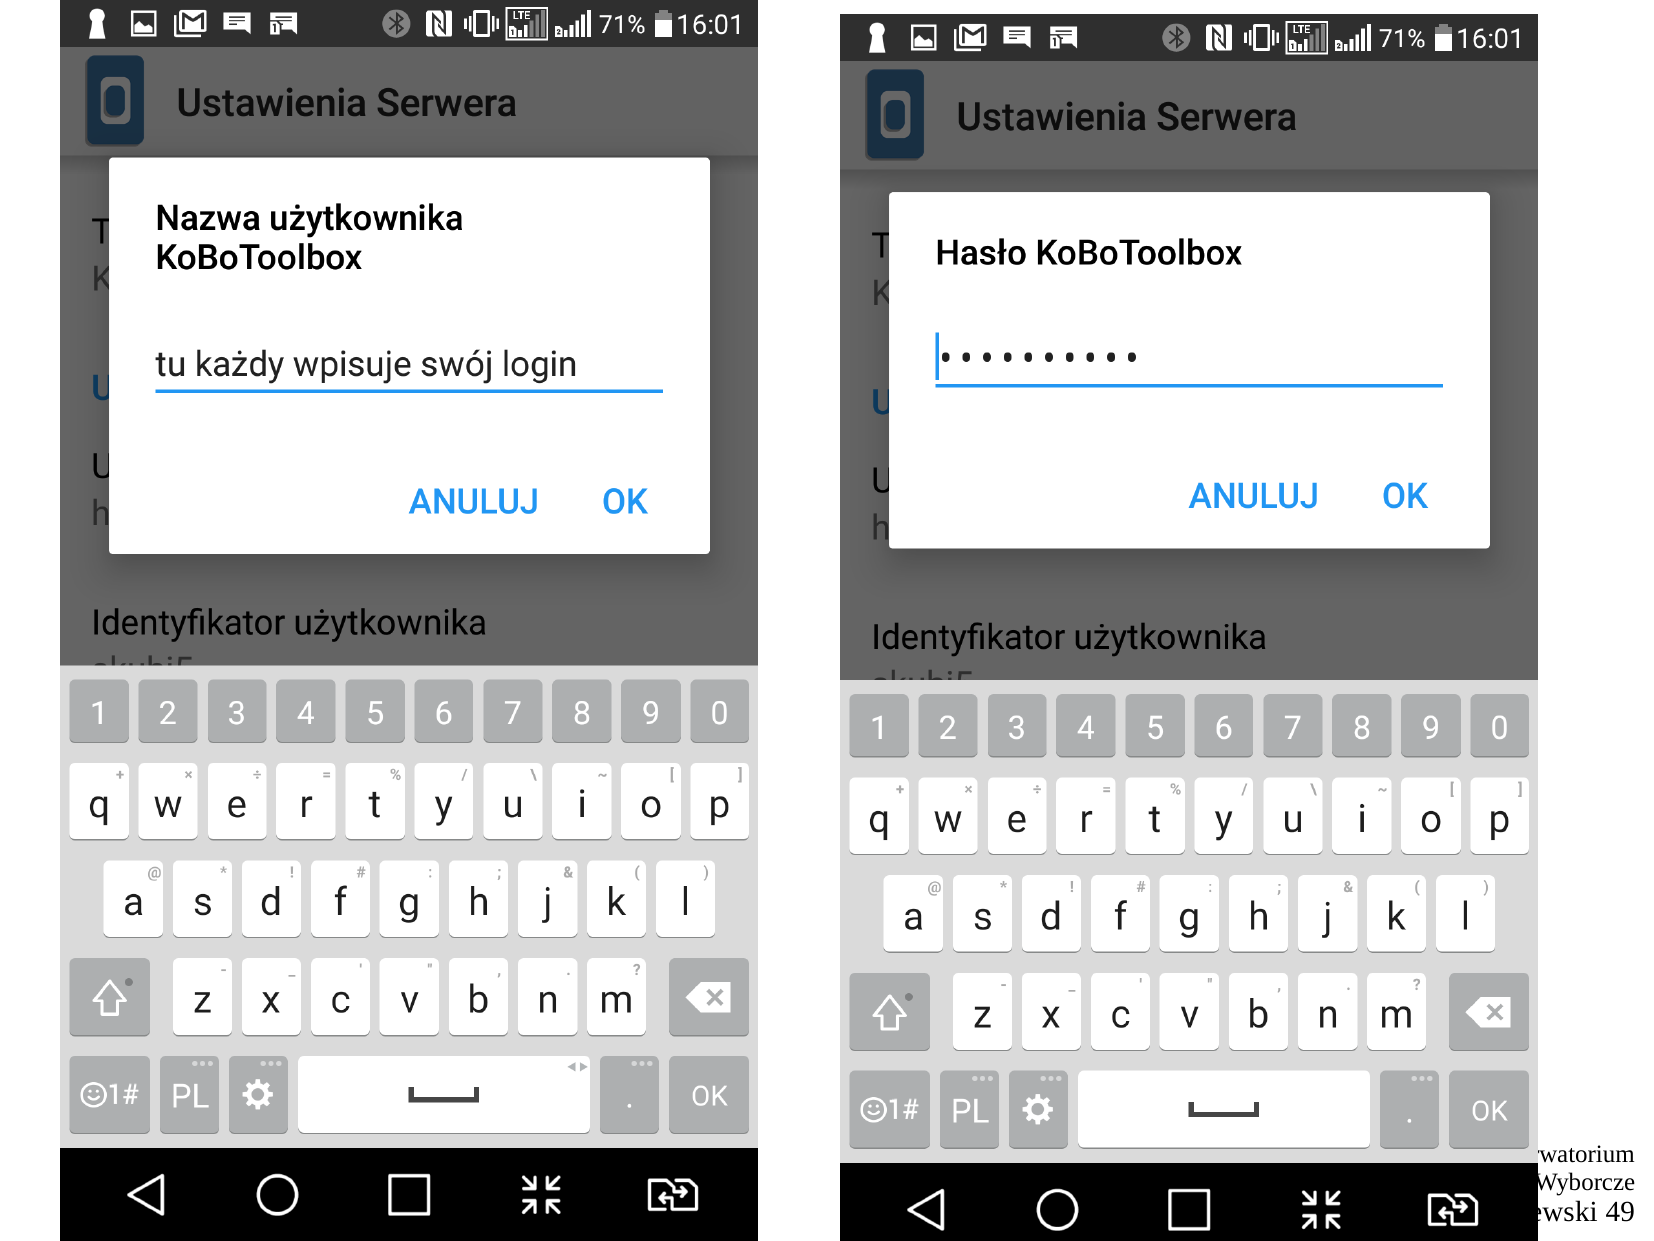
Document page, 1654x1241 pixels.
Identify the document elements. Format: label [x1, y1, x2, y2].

picture [60, 0, 758, 1241]
picture [840, 14, 1538, 1241]
